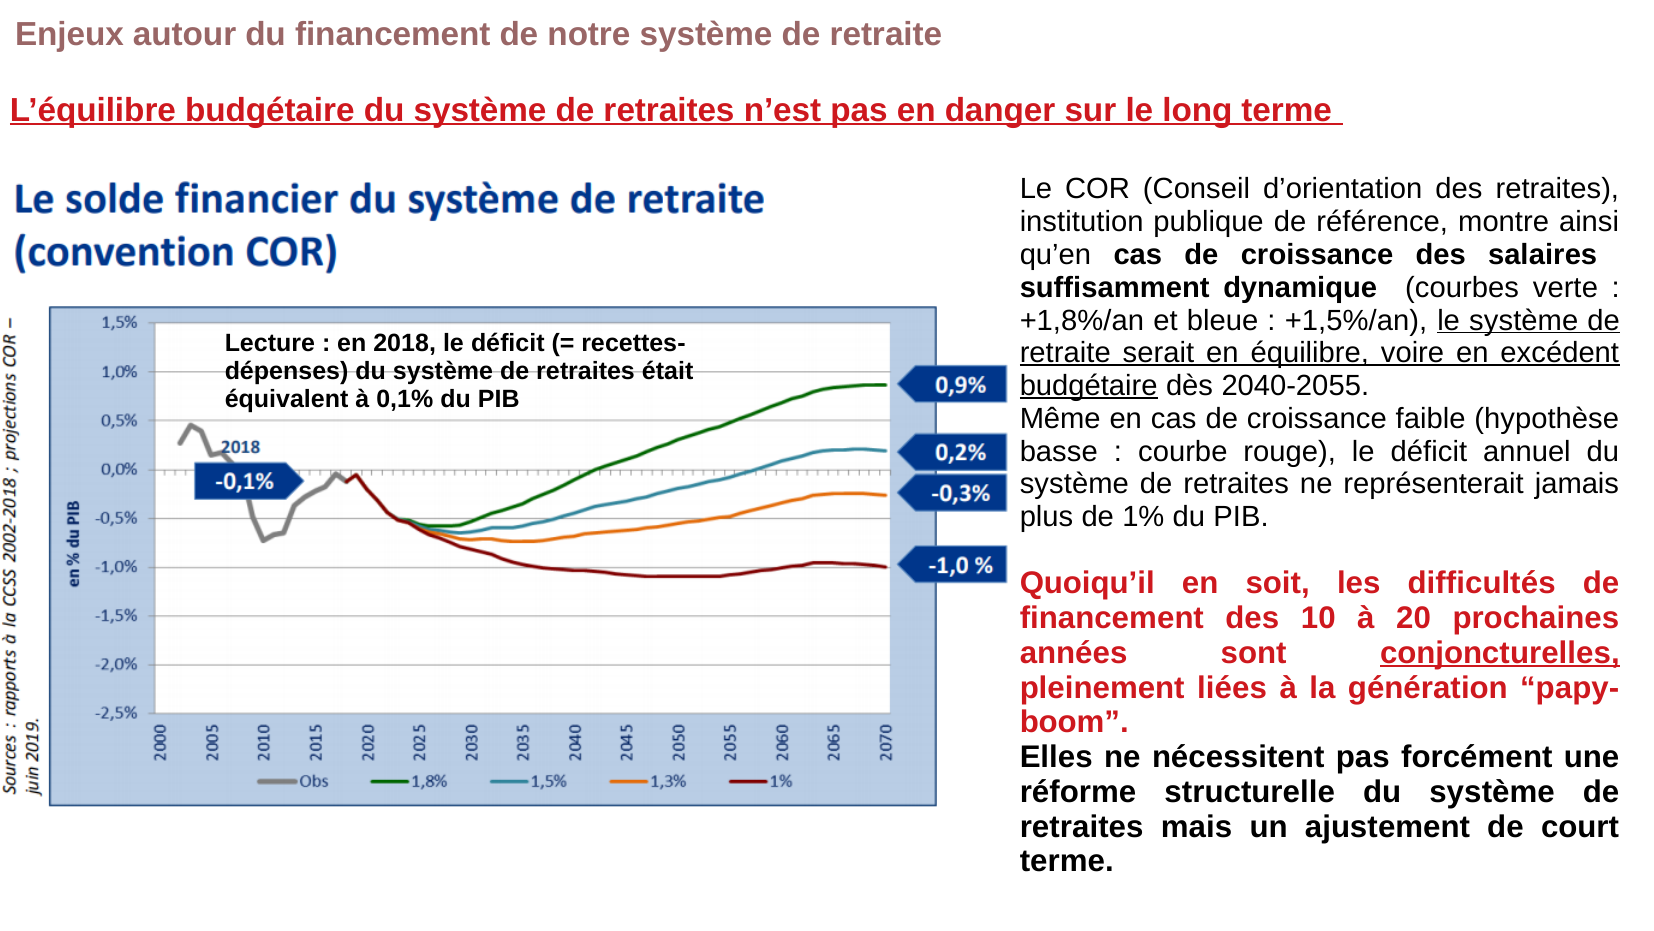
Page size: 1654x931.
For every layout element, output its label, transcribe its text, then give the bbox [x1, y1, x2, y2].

text_box Lecture : en 2018, le déficit (= recettes-dépenses) du système de retraites était équivalent à 0,1% du PIB [210, 321, 736, 421]
picture [1, 179, 1005, 811]
title L’équilibre budgétaire du système de retraites n’est pas en danger sur le long terme [0, 54, 1369, 166]
title Enjeux autour du financement de notre système de retraite [15, 0, 1493, 83]
text_box Le COR (Conseil d’orientation des retraites), institution publique de référence, montre ainsi qu’en cas de croissance des salaires suffisamment dynamique (courbes verte : +1,8%/an et bleue : +1,5%/an), le système de retraite serait en équilibre, voire en excédent budgétaire dès 2040-2055. Même en cas de croissance faible (hypothèse basse : courbe rouge), le déficit annuel du système de retraites ne représenterait jamais plus de 1% du PIB. Quoiqu’il en soit, les difficultés de financement des 10 à 20 prochaines années sont conjoncturelles, pleinement liées à la génération “papy-boom”. Elles ne nécessitent pas forcément une réforme structurelle du système de retraites mais un ajustement de court terme. [1005, 165, 1636, 919]
